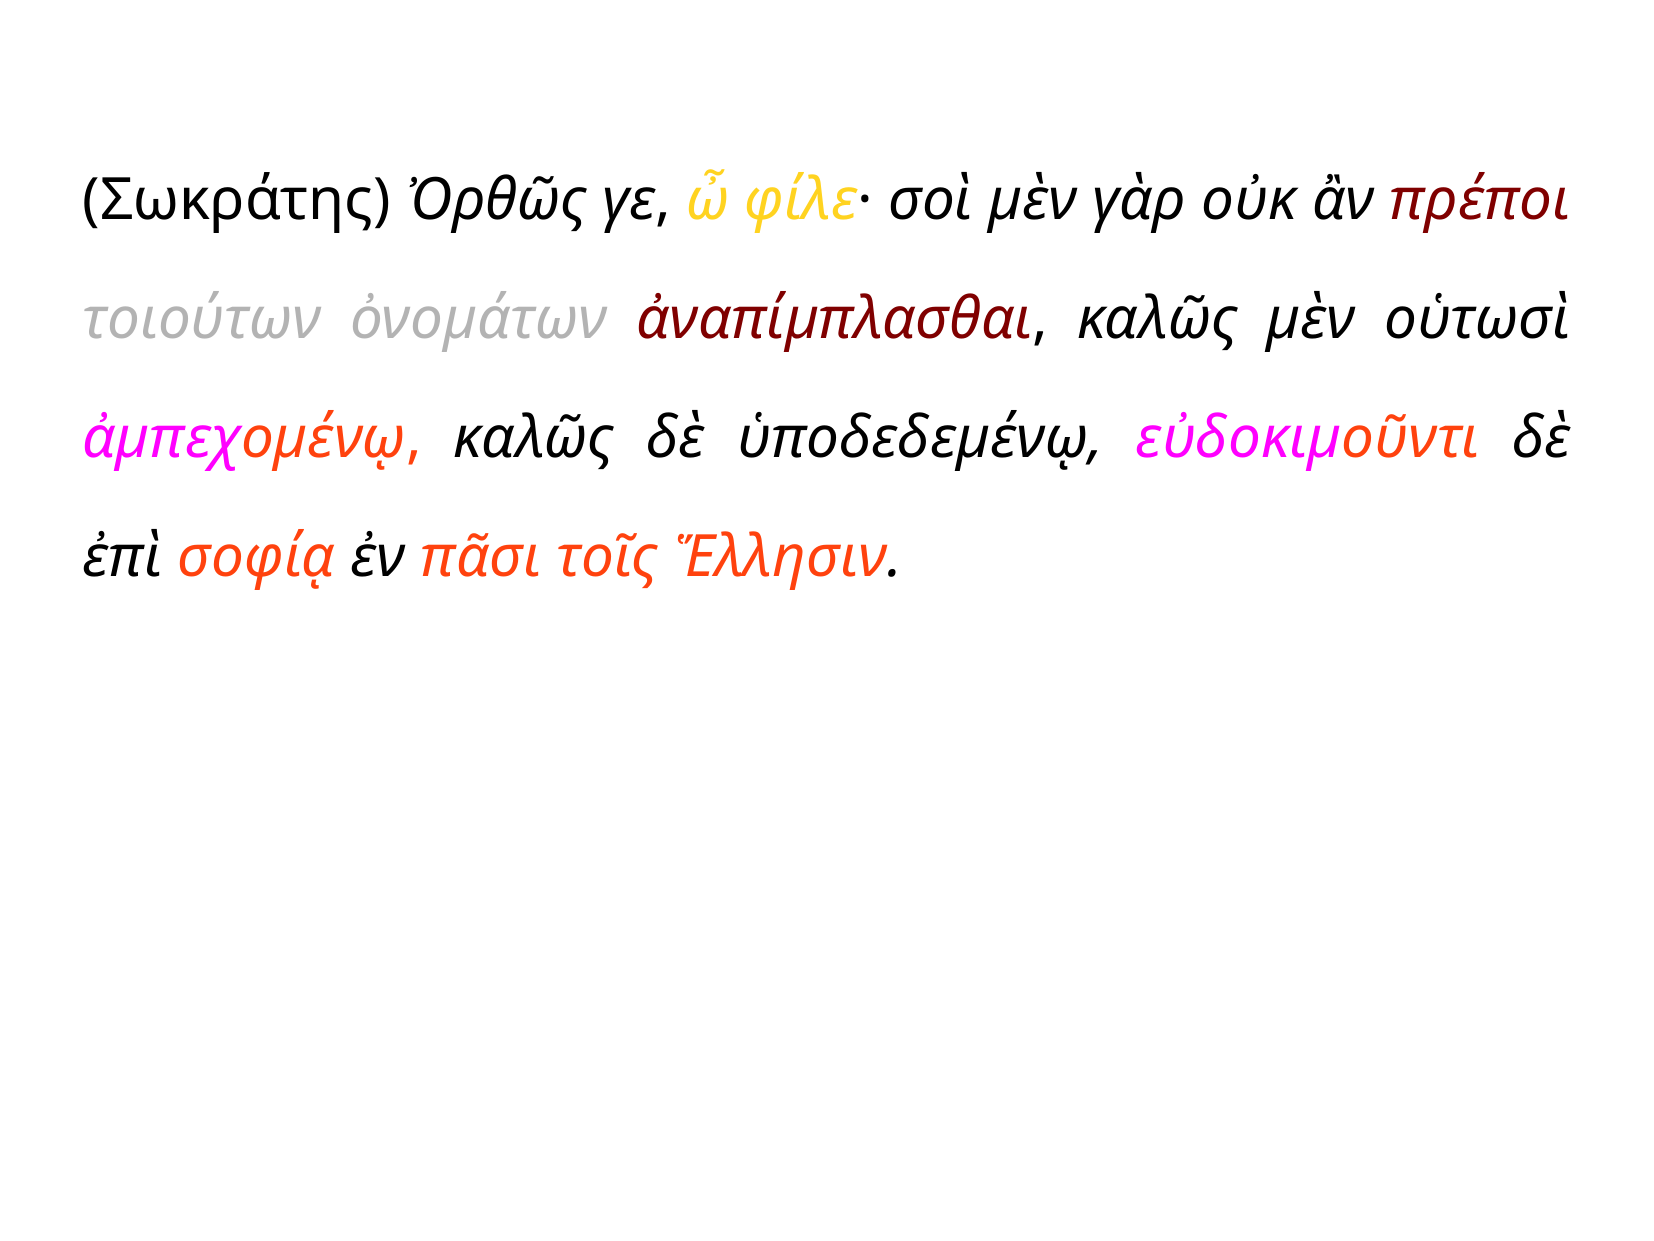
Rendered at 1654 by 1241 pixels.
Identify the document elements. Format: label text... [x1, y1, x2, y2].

list (Σωκράτης) Ὀρθῶς γε, ὦ φίλε· σοὶ μὲν γὰρ οὐκ ἂν πρέποι τοιούτων ὀνομάτων ἀναπίμπλασθαι, καλῶς μὲν οὑτωσὶ ἀμπεχομένῳ, καλῶς δὲ ὑποδεδεμένῳ, εὐδοκιμοῦντι δὲ ἐπὶ σοφίᾳ ἐν πᾶσι τοῖς Ἕλλησιν. [82, 118, 1571, 1109]
